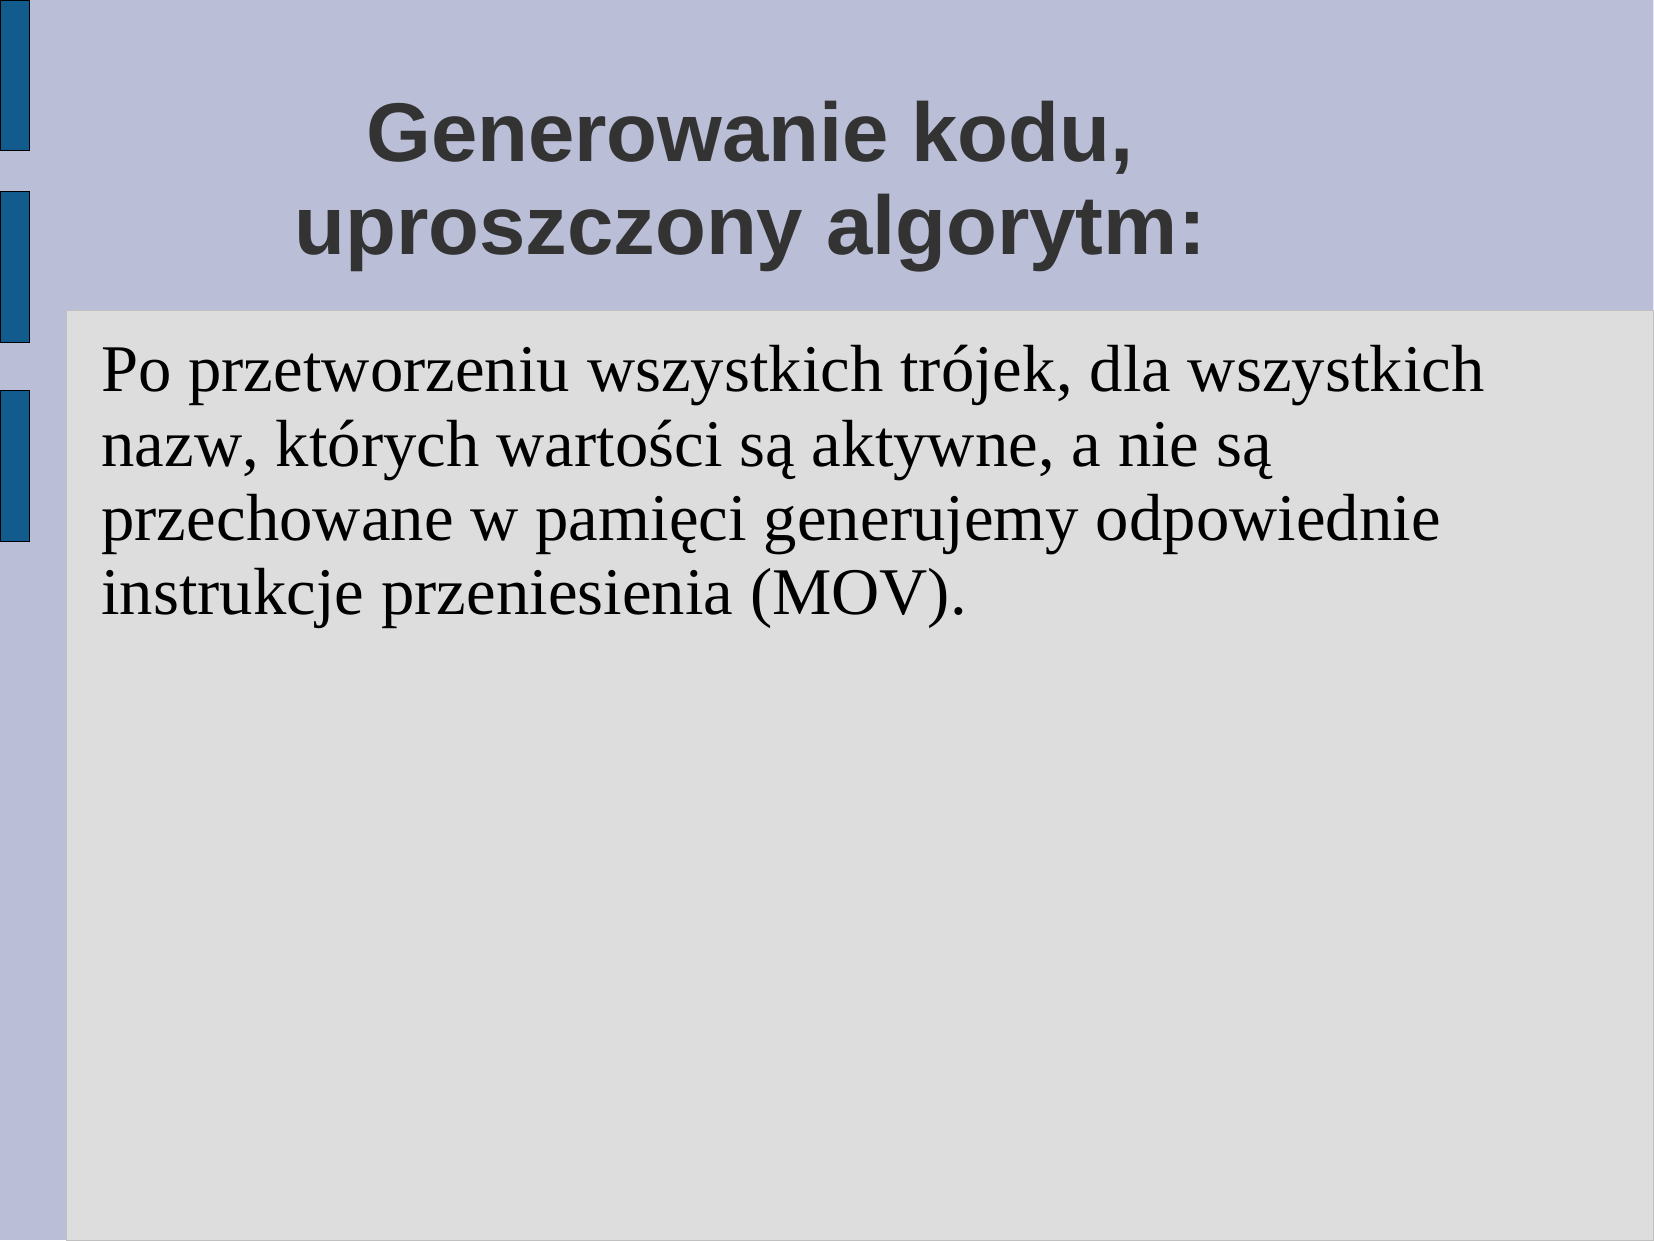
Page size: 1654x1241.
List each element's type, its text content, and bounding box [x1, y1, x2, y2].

title Generowanie kodu, uproszczony algorytm: [112, 78, 1388, 280]
text_box Po przetworzeniu wszystkich trójek, dla wszystkich nazw, których wartości są aktywne, a nie są przechowane w pamięci generujemy odpowiednie instrukcje przeniesienia (MOV). [101, 332, 1625, 953]
